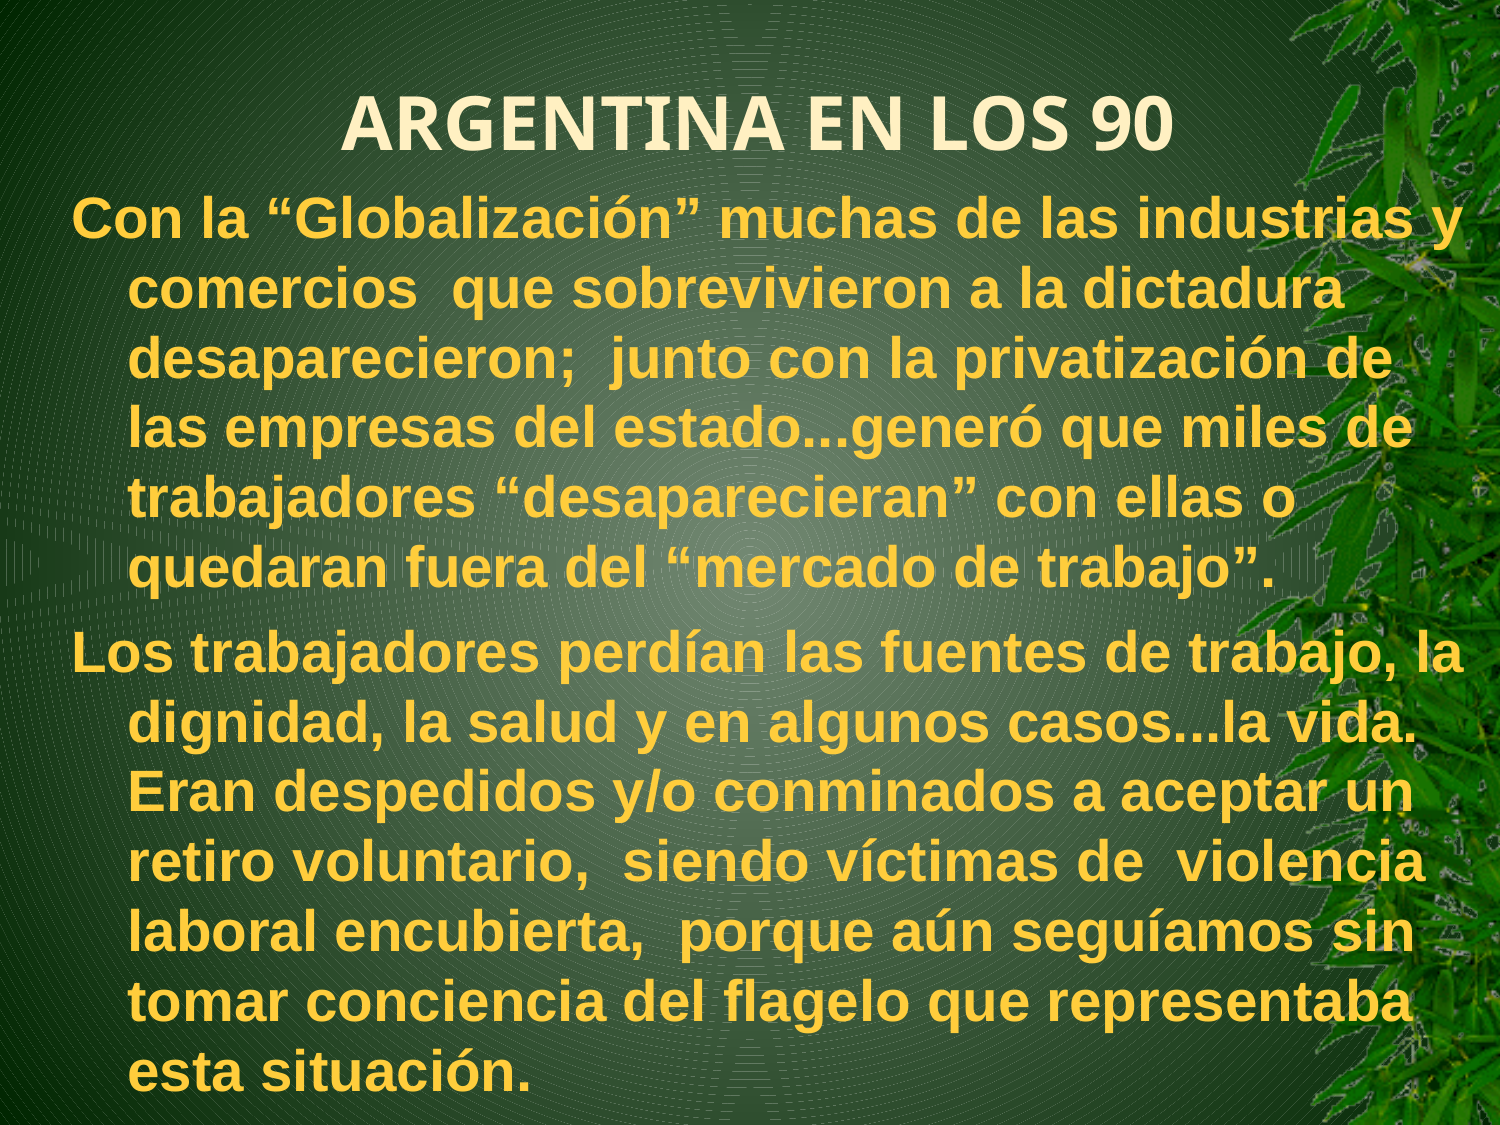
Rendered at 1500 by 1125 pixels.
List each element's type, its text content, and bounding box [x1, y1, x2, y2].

list Con la “Globalización” muchas de las industrias y comercios que sobrevivieron a la dictadura desaparecieron; junto con la privatización de las empresas del estado...generó que miles de trabajadores “desaparecieran” con ellas o quedaran fuera del “mercado de trabajo”. Los trabajadores perdían las fuentes de trabajo, la dignidad, la salud y en algunos casos...la vida. Eran despedidos y/o conminados a aceptar un retiro voluntario, siendo víctimas de violencia laboral encubierta, porque aún seguíamos sin tomar conciencia del flagelo que representaba esta situación. [0, 172, 1500, 1125]
title ARGENTINA EN LOS 90 [53, 66, 1466, 172]
